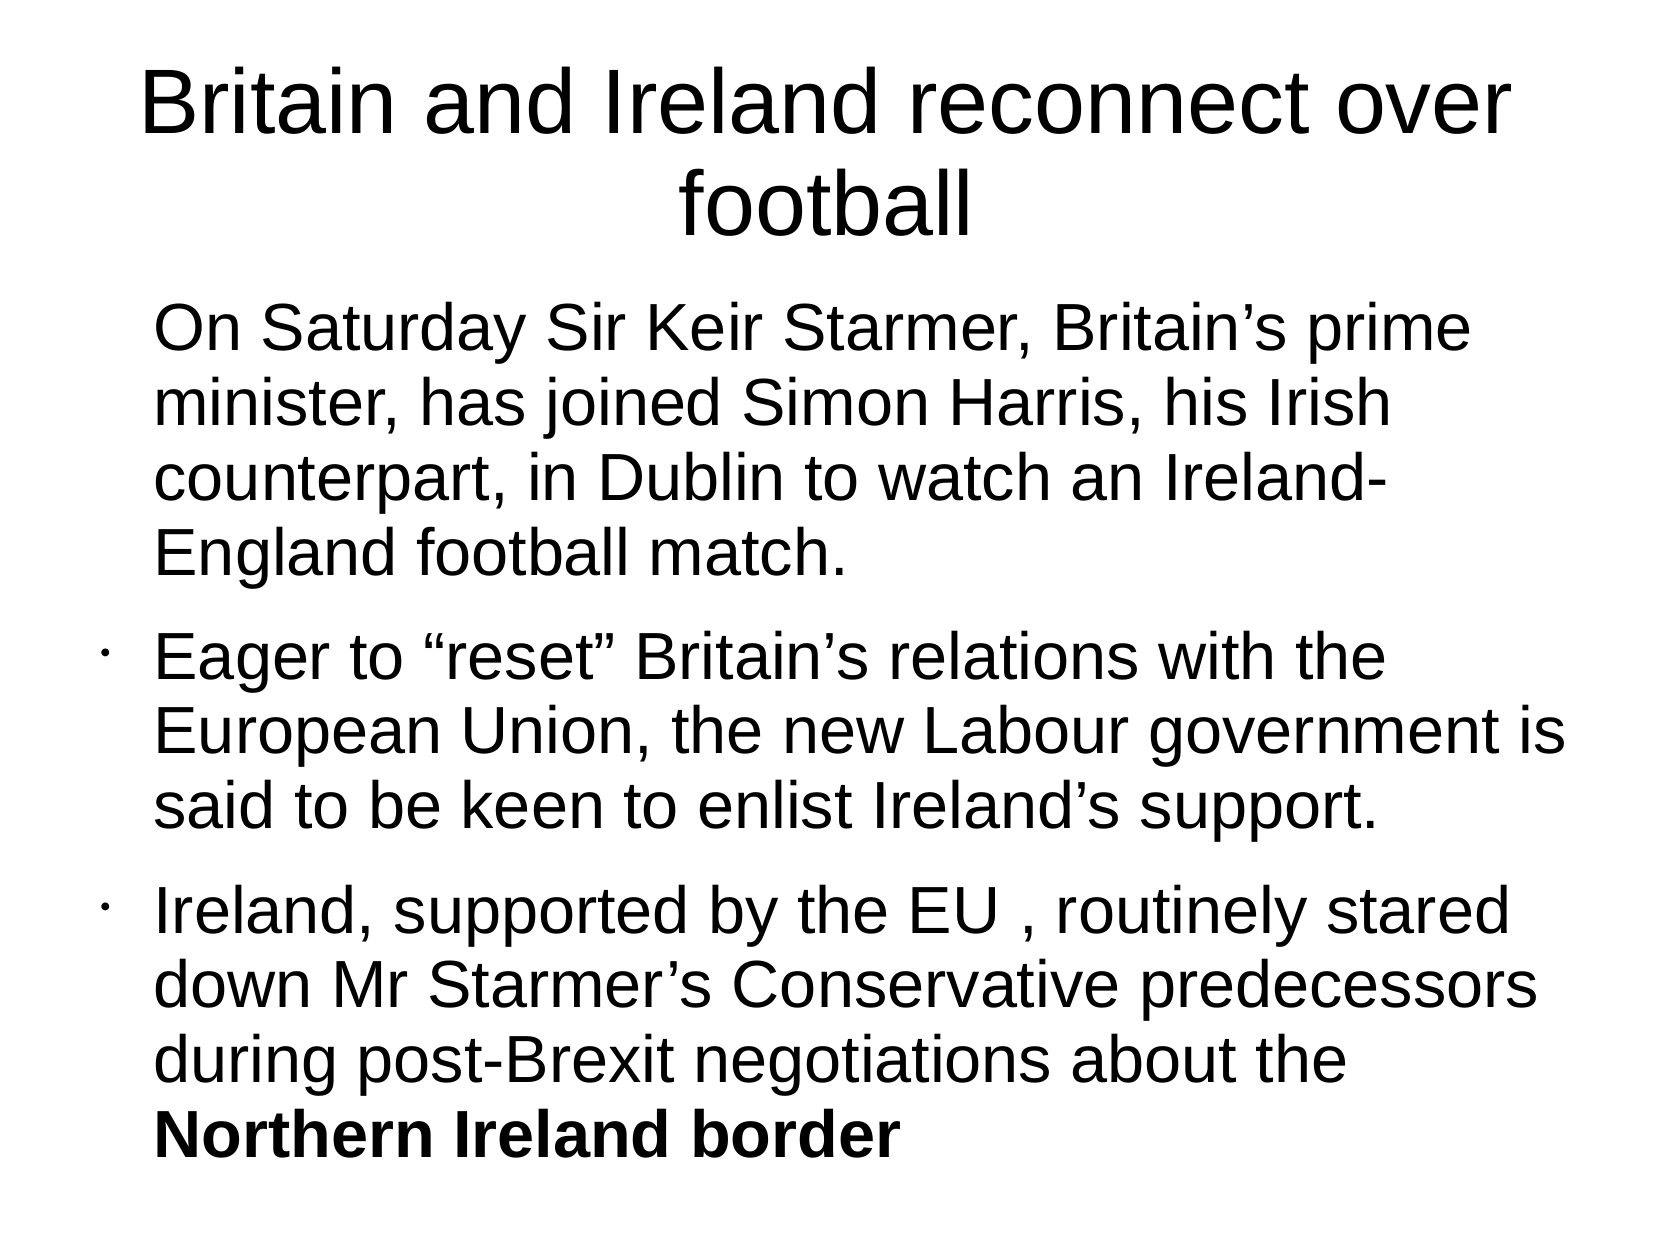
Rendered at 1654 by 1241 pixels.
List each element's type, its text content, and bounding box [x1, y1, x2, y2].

list On Saturday Sir Keir Starmer, Britain’s prime minister, has joined Simon Harris, his Irish counterpart, in Dublin to watch an Ireland-England football match. Eager to “reset” Britain’s relations with the European Union, the new Labour government is said to be keen to enlist Ireland’s support. Ireland, supported by the EU , routinely stared down Mr Starmer’s Conservative predecessors during post-Brexit negotiations about the Northern Ireland border [82, 290, 1571, 1170]
title Britain and Ireland reconnect over football [82, 49, 1571, 257]
